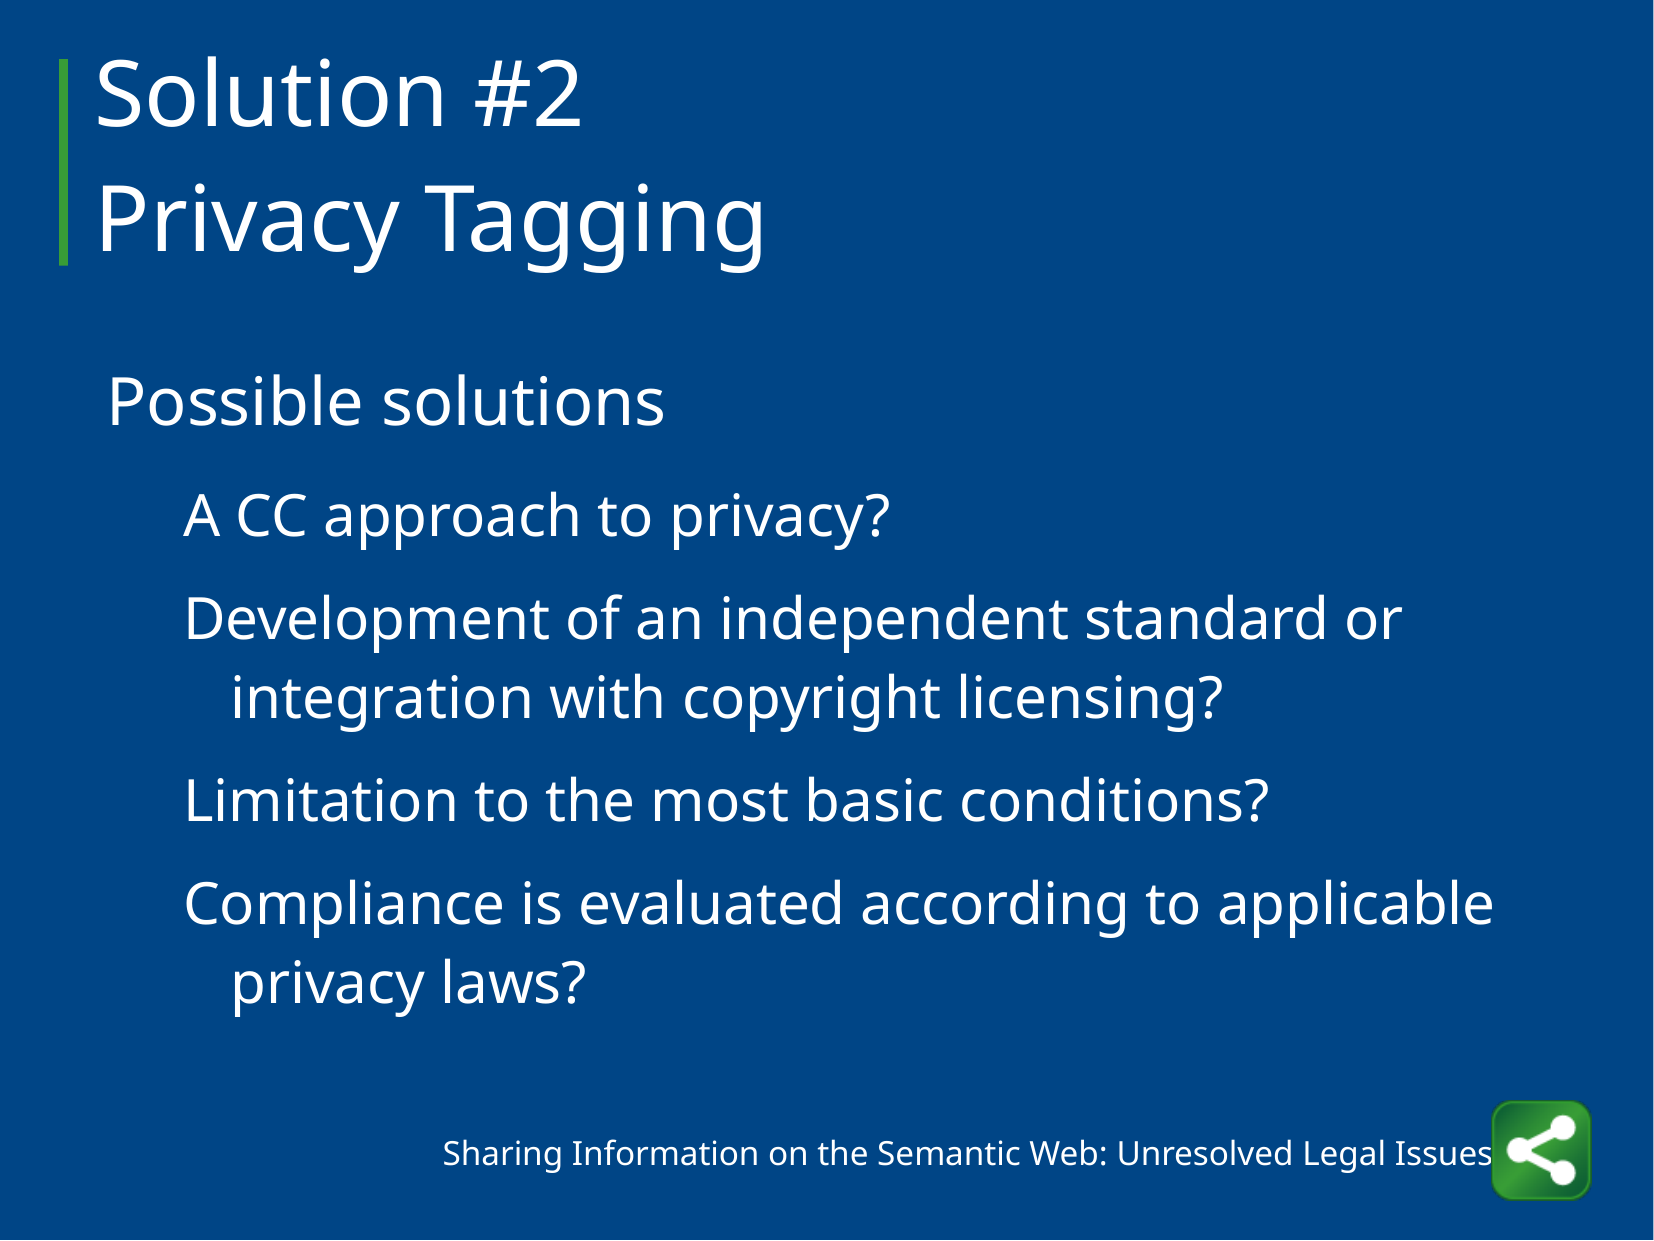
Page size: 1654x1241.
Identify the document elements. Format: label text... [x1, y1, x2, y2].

list Possible solutions A CC approach to privacy? Development of an independent standard or integration with copyright licensing? Limitation to the most basic conditions? Compliance is evaluated according to applicable privacy laws? [88, 354, 1577, 1078]
picture [1491, 1100, 1592, 1201]
title Solution #2 Privacy Tagging [94, 41, 1577, 265]
